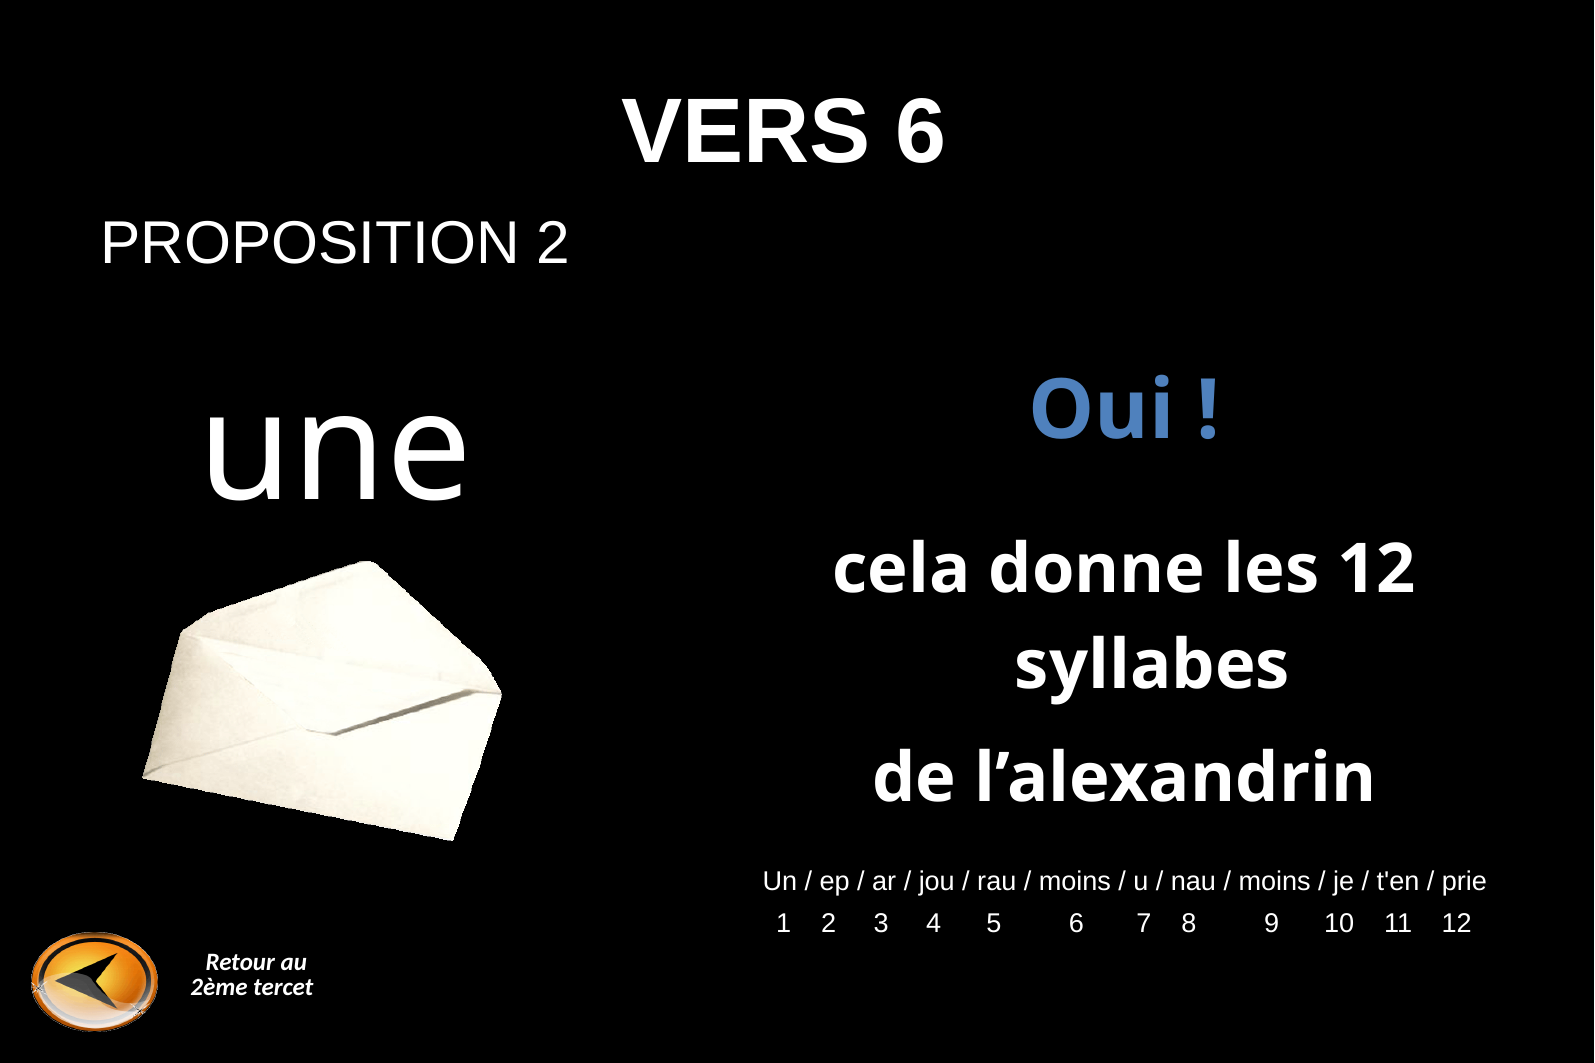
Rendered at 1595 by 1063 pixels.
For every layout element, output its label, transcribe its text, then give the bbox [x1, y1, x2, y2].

picture [141, 560, 502, 841]
text_box Retour au 2ème tercet [164, 944, 341, 1010]
title VERS 6 [79, 42, 1515, 220]
list PROPOSITION 2 une [0, 118, 655, 821]
list Oui ! cela donne les 12 syllabes de l’alexandrin Un / ep / ar / jou / rau / moins / u / nau / moins / je / t'en / prie 1 2 3 4 5 6 7 8 9 10 11 12 [683, 207, 1566, 997]
picture [29, 930, 160, 1034]
